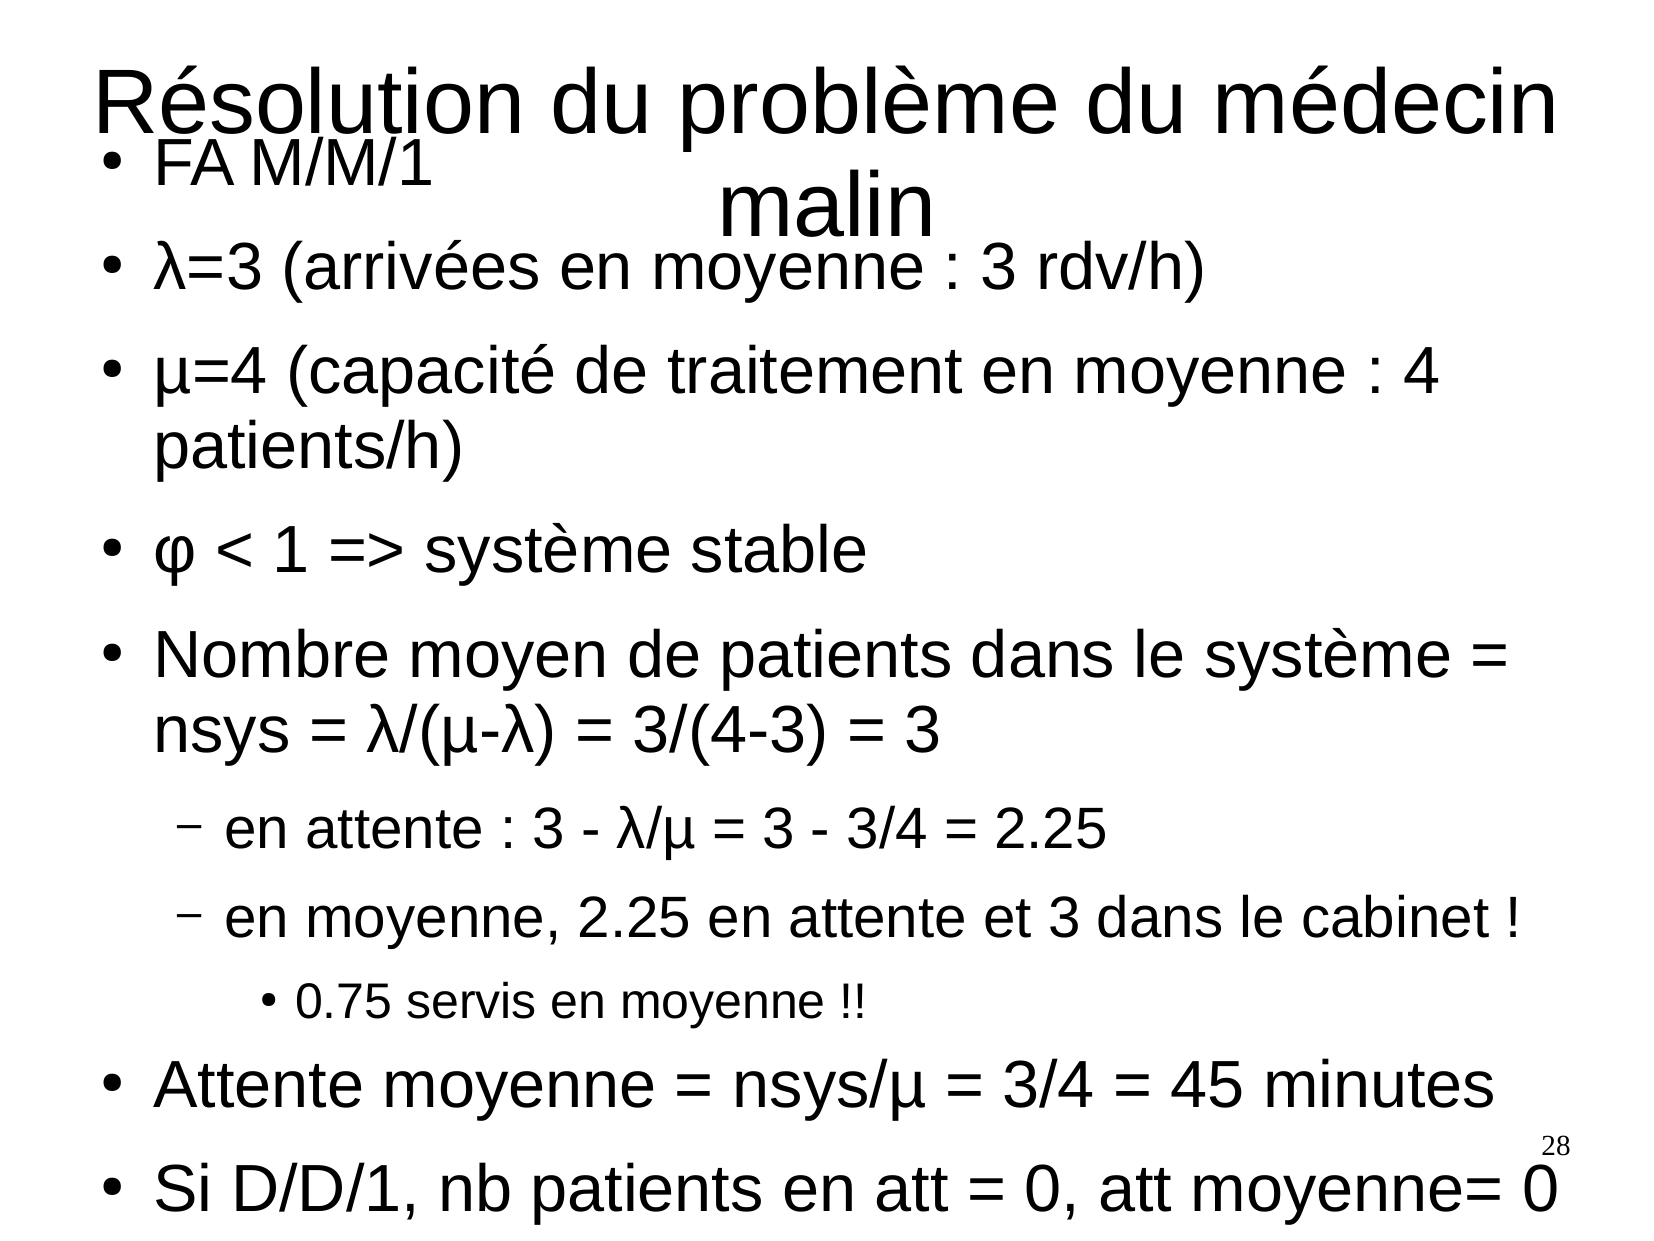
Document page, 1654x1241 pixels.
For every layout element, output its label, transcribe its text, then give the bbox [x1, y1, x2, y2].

list FA M/M/1 λ=3 (arrivées en moyenne : 3 rdv/h) µ=4 (capacité de traitement en moyenne : 4 patients/h) φ < 1 => système stable Nombre moyen de patients dans le système = nsys = λ/(µ-λ) = 3/(4-3) = 3 en attente : 3 - λ/µ = 3 - 3/4 = 2.25 en moyenne, 2.25 en attente et 3 dans le cabinet ! 0.75 servis en moyenne !! Attente moyenne = nsys/µ = 3/4 = 45 minutes Si D/D/1, nb patients en att = 0, att moyenne= 0 [82, 124, 1571, 1226]
title Résolution du problème du médecin malin [82, 49, 1571, 124]
